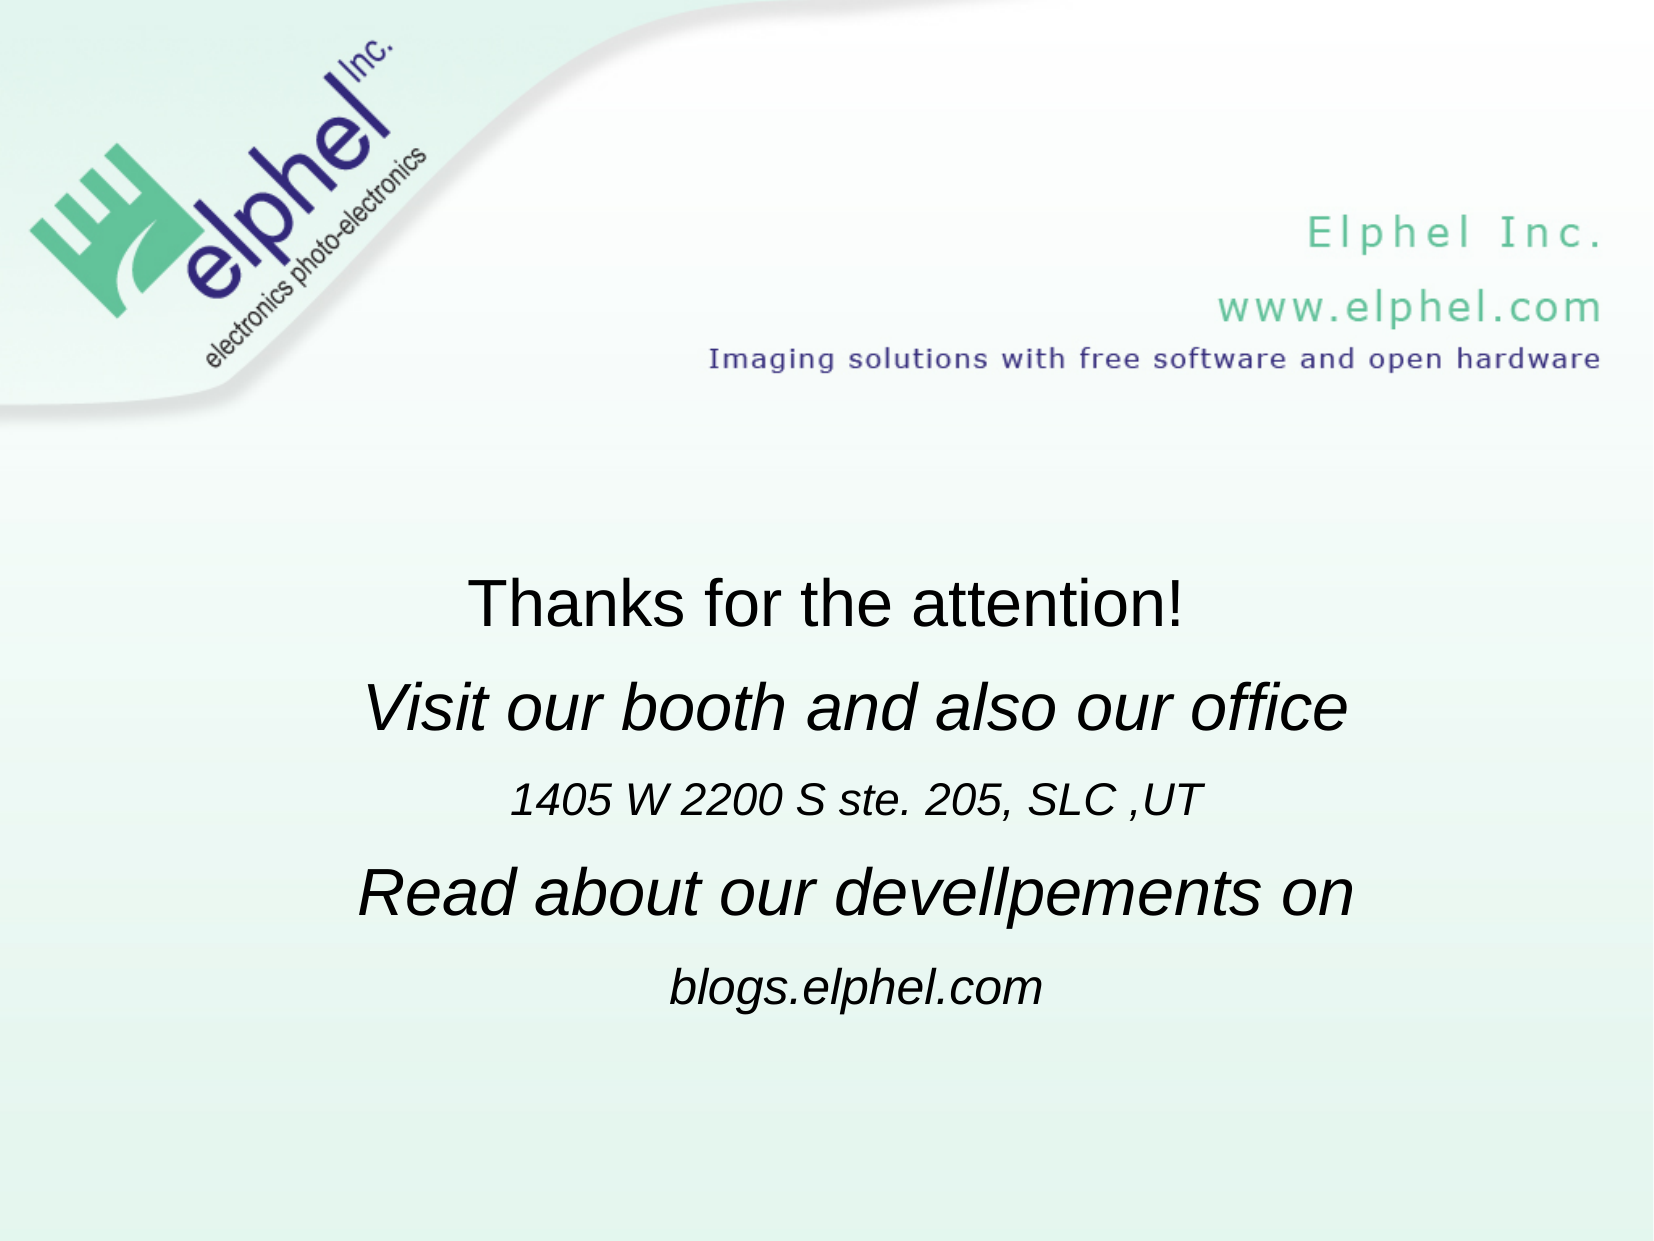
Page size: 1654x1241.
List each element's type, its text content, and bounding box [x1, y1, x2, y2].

list Thanks for the attention! Visit our booth and also our office 1405 W 2200 S ste. 205, SLC ,UT Read about our devellpements on blogs.elphel.com [59, 561, 1595, 1241]
picture [0, 0, 1654, 1241]
